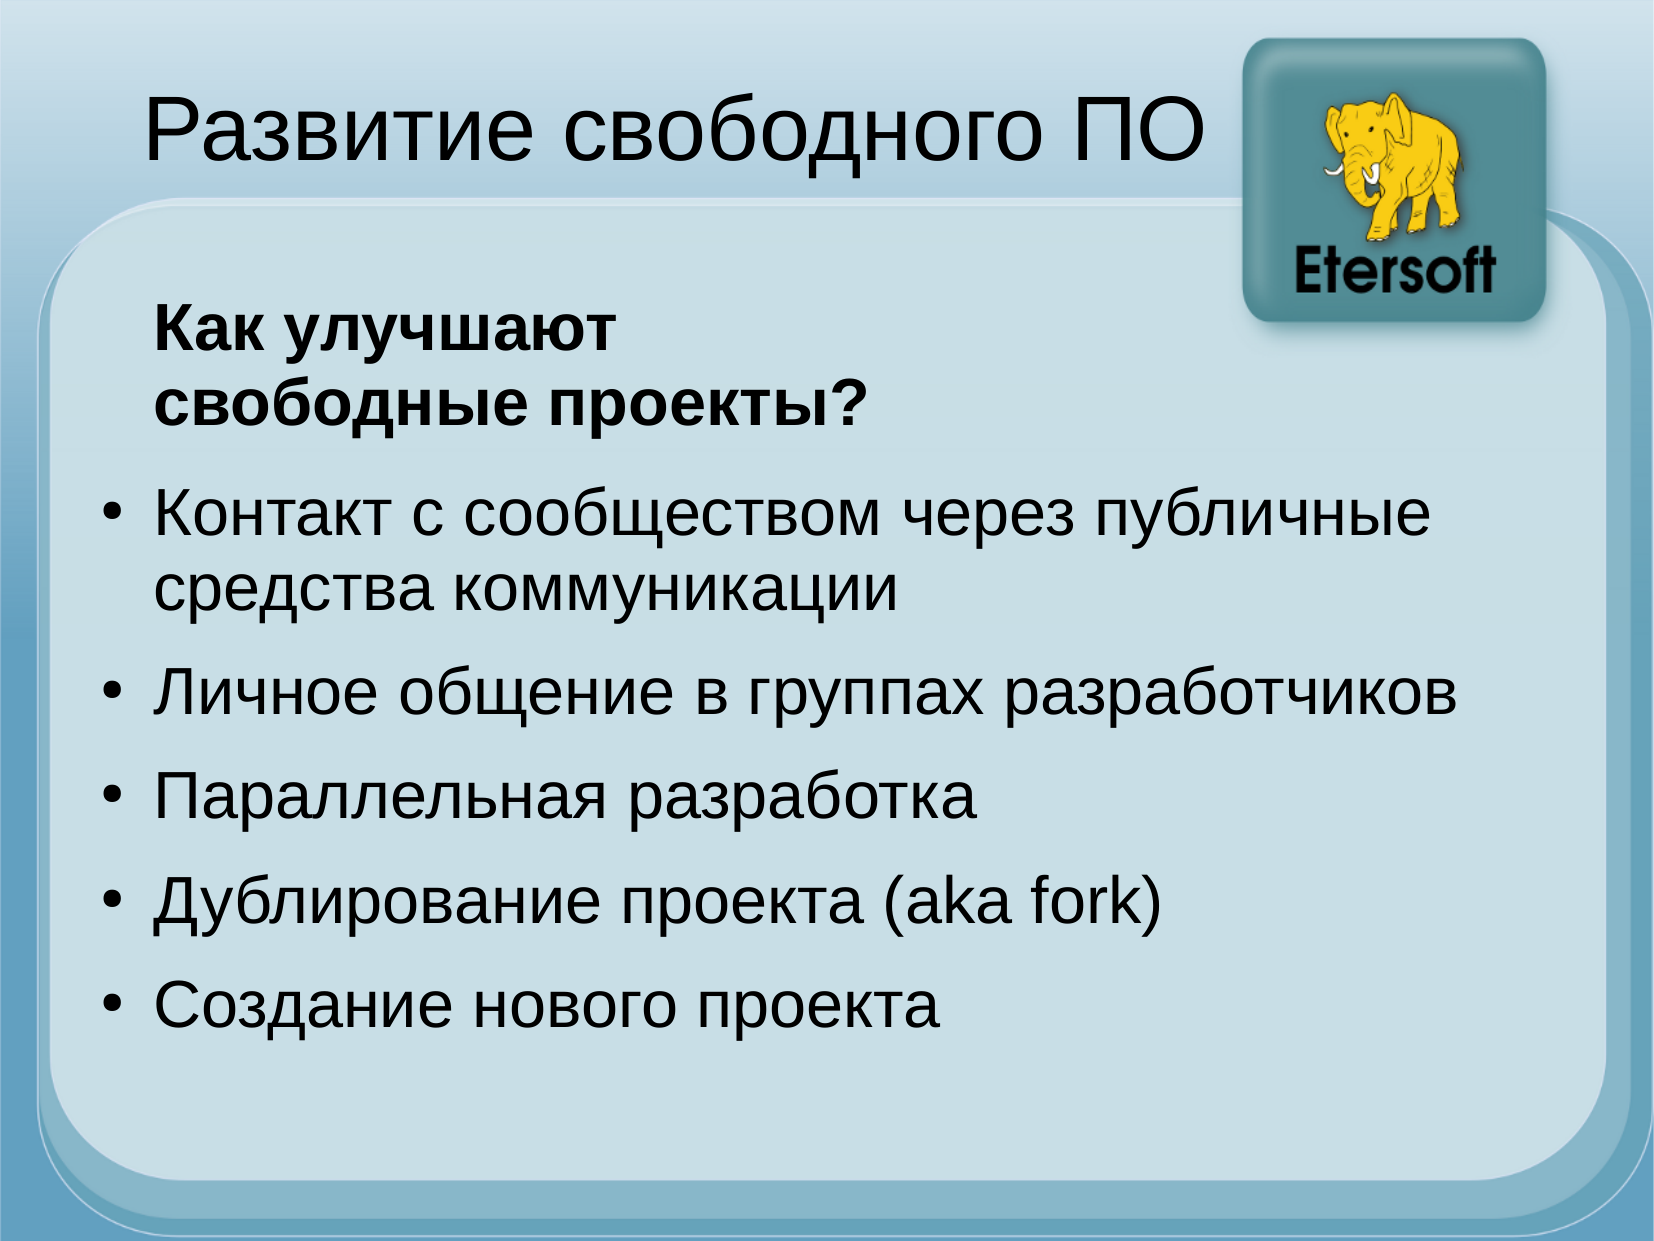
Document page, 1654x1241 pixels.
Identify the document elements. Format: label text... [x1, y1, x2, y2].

picture [0, 0, 1654, 1241]
title Развитие свободного ПО [82, 50, 1270, 207]
list Как улучшают свободные проекты? Контакт с сообществом через публичные средства коммуникации Личное общение в группах разработчиков Параллельная разработка Дублирование проекта (aka fork) Создание нового проекта [82, 290, 1571, 1109]
